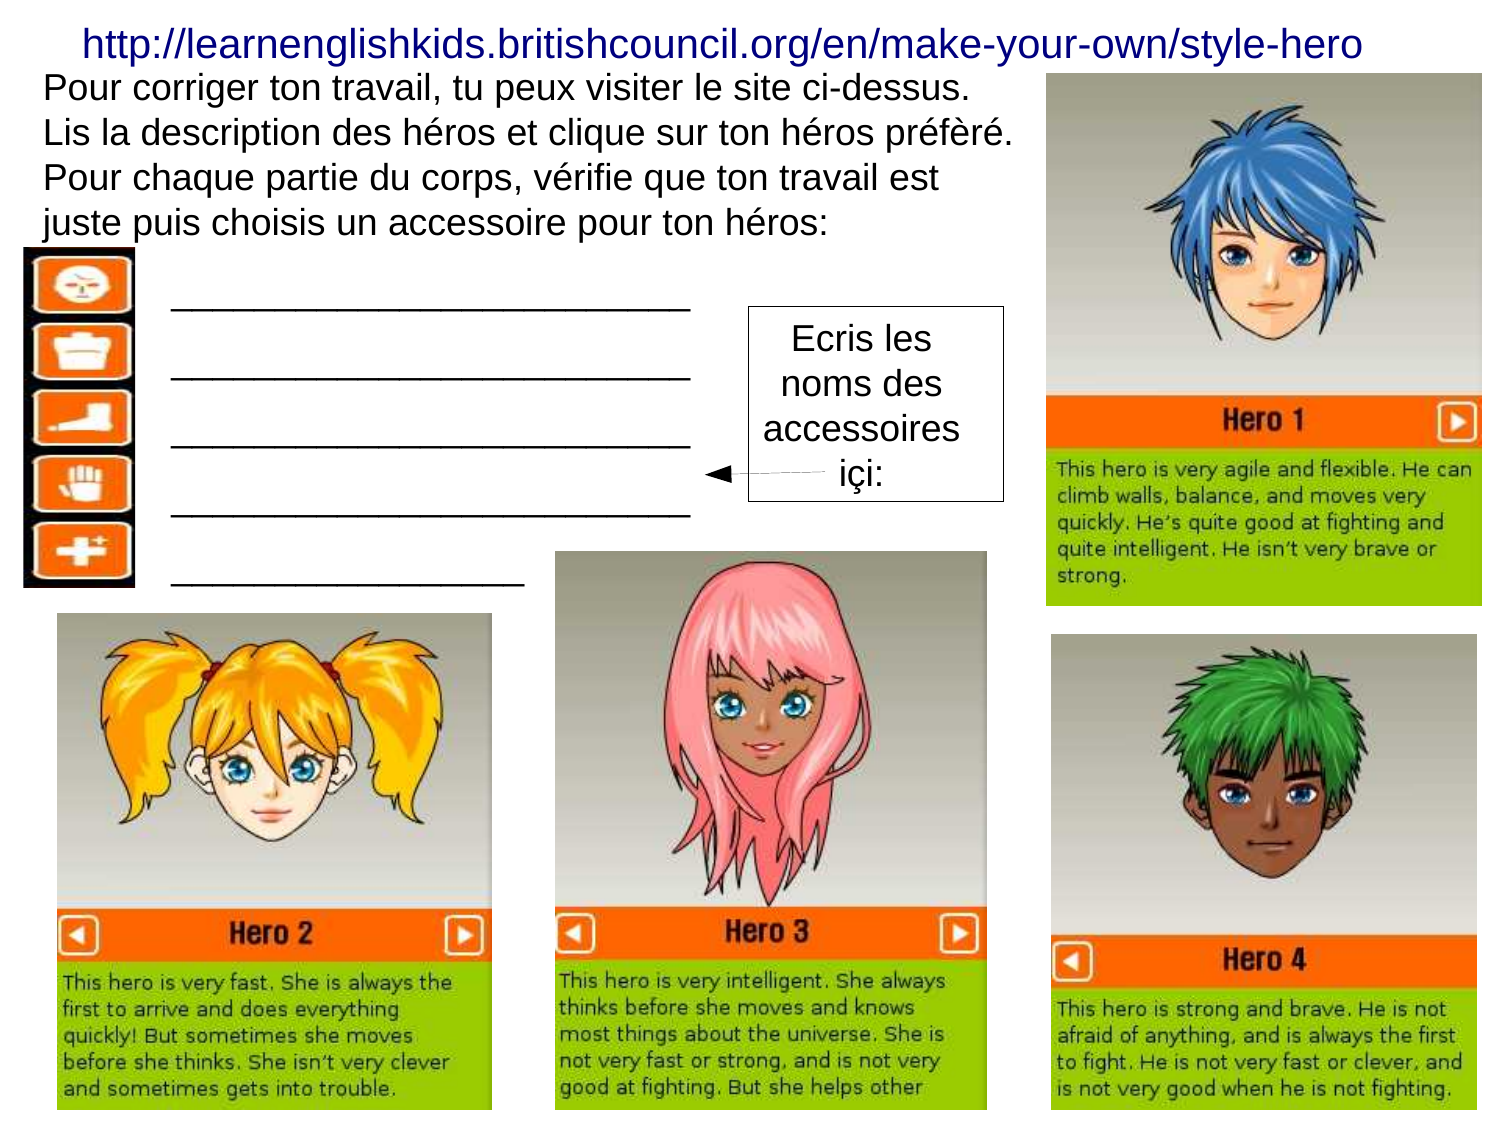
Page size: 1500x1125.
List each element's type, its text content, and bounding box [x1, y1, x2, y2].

text_box Pour corriger ton travail, tu peux visiter le site ci-dessus. Lis la description des héros et clique sur ton héros préfèré. Pour chaque partie du corps, vérifie que ton travail est juste puis choisis un accessoire pour ton héros: [28, 55, 1030, 251]
picture [555, 551, 987, 1110]
picture [1046, 73, 1482, 606]
picture [57, 613, 492, 1110]
text_box http://learnenglishkids.britishcouncil.org/en/make-your-own/style-hero [67, 8, 1433, 74]
picture [23, 247, 136, 588]
text_box _________________________ _________________________ _________________________ _________________________ _________________ [156, 259, 705, 595]
picture [1051, 634, 1477, 1110]
text_box Ecris les noms des accessoires içi: [748, 306, 1004, 502]
